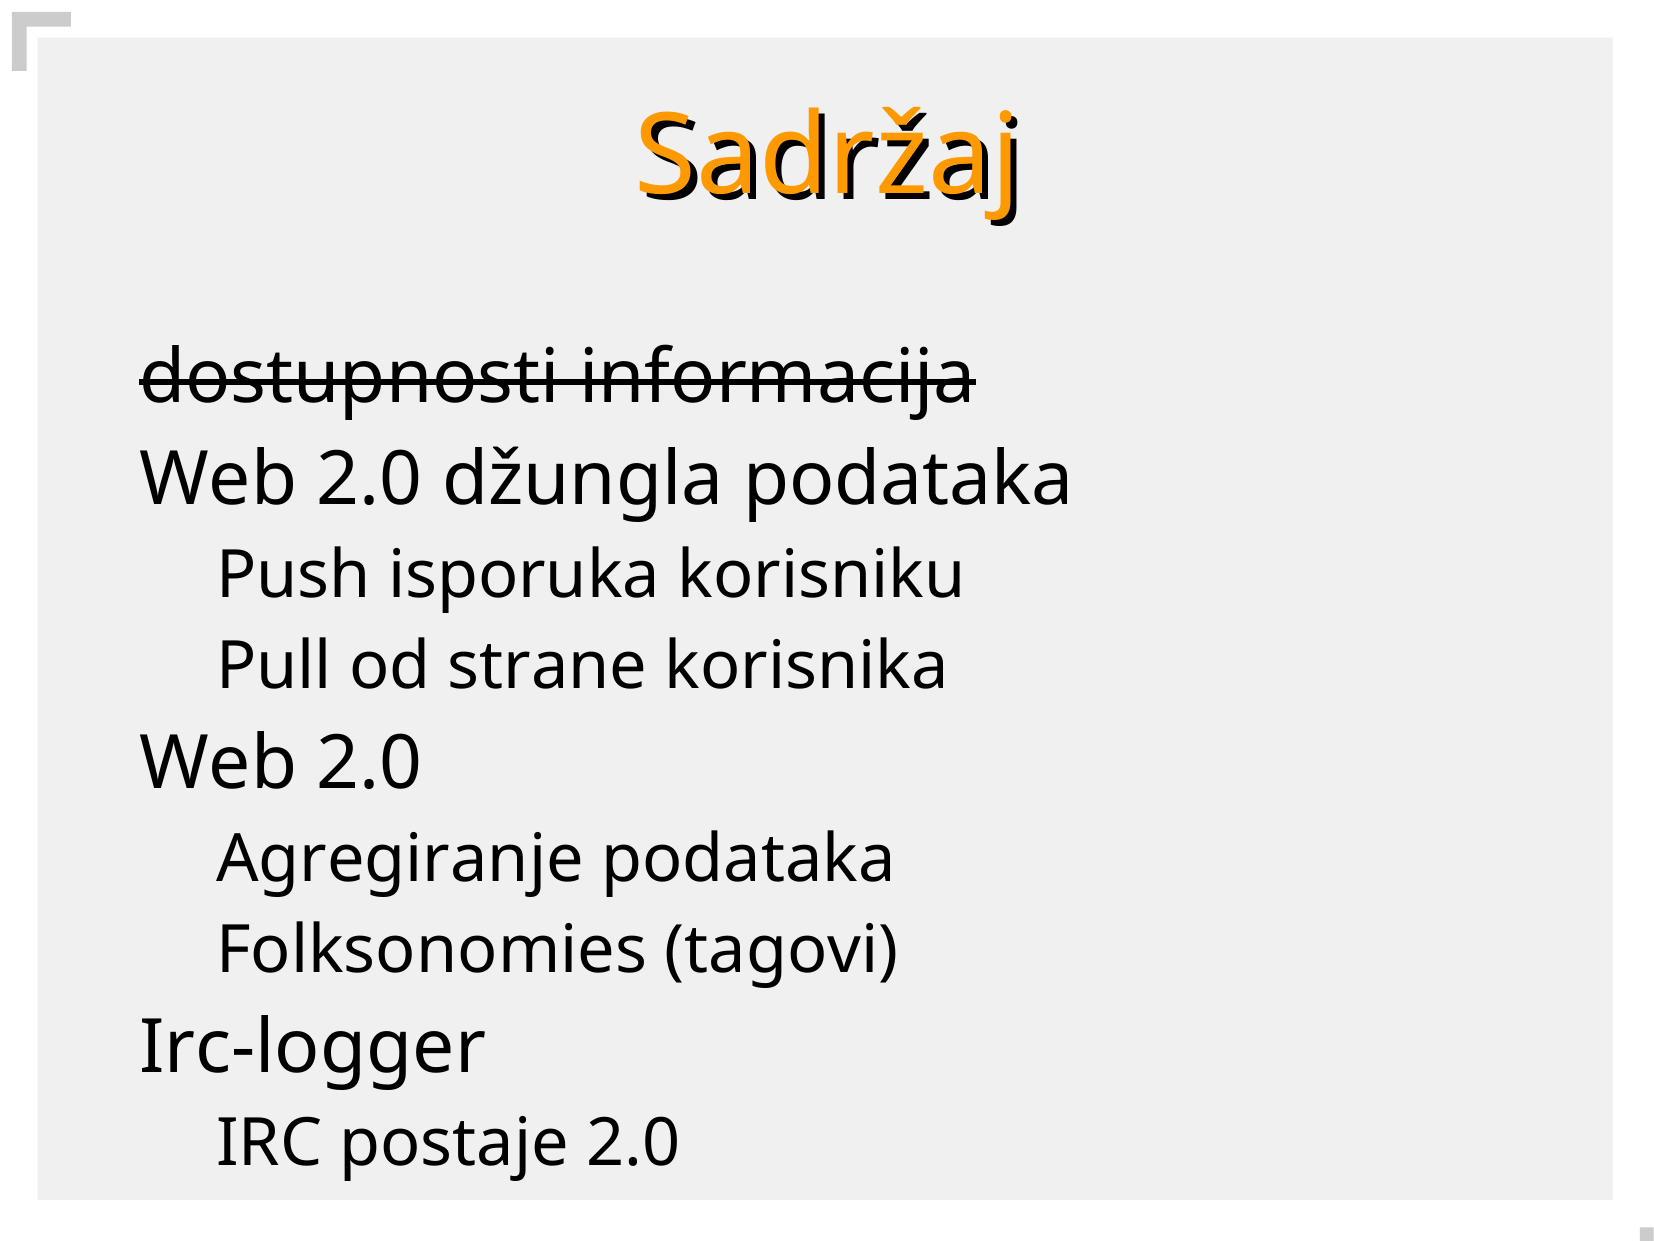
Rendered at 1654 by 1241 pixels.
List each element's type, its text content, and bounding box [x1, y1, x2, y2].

title Sadržaj [121, 46, 1534, 254]
list dostupnosti informacija Web 2.0 džungla podataka Push isporuka korisniku Pull od strane korisnika Web 2.0 Agregiranje podataka Folksonomies (tagovi) Irc-logger IRC postaje 2.0 [121, 322, 1561, 1035]
